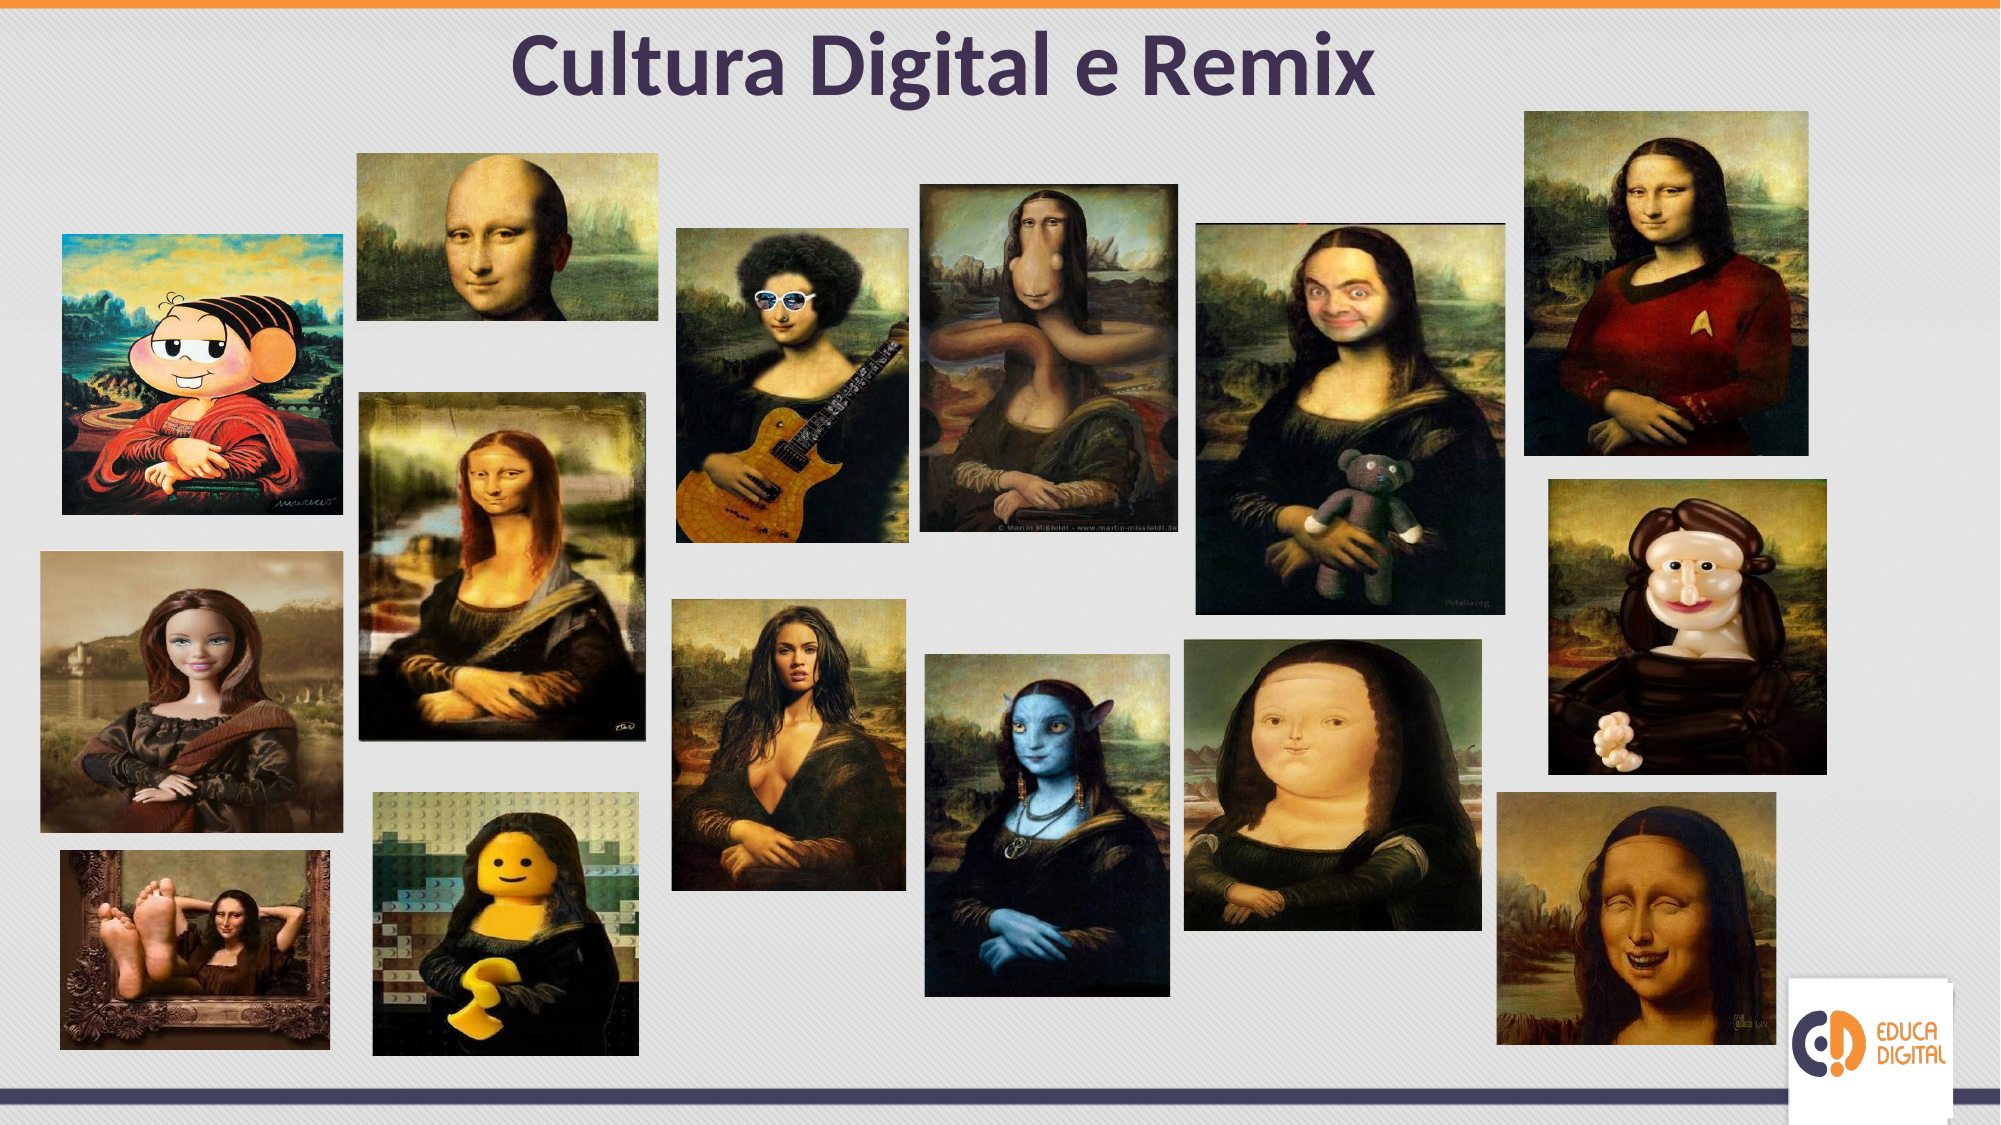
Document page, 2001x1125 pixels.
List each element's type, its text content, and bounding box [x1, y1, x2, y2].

text_box [40, 550, 344, 833]
text_box [1195, 223, 1506, 615]
text_box [1183, 639, 1482, 931]
text_box [60, 850, 331, 1050]
text_box [1548, 479, 1827, 775]
picture [0, 0, 2001, 1125]
text_box [1792, 1115, 1954, 1119]
text_box [924, 654, 1171, 997]
text_box [356, 153, 659, 321]
text_box [1496, 792, 1777, 1045]
text_box [358, 392, 647, 743]
text_box [919, 184, 1179, 532]
text_box Cultura Digital e Remix [329, 2, 1560, 117]
text_box [676, 228, 909, 543]
text_box [671, 599, 907, 891]
text_box [372, 792, 639, 1056]
text_box [62, 234, 344, 515]
text_box [1524, 111, 1809, 456]
